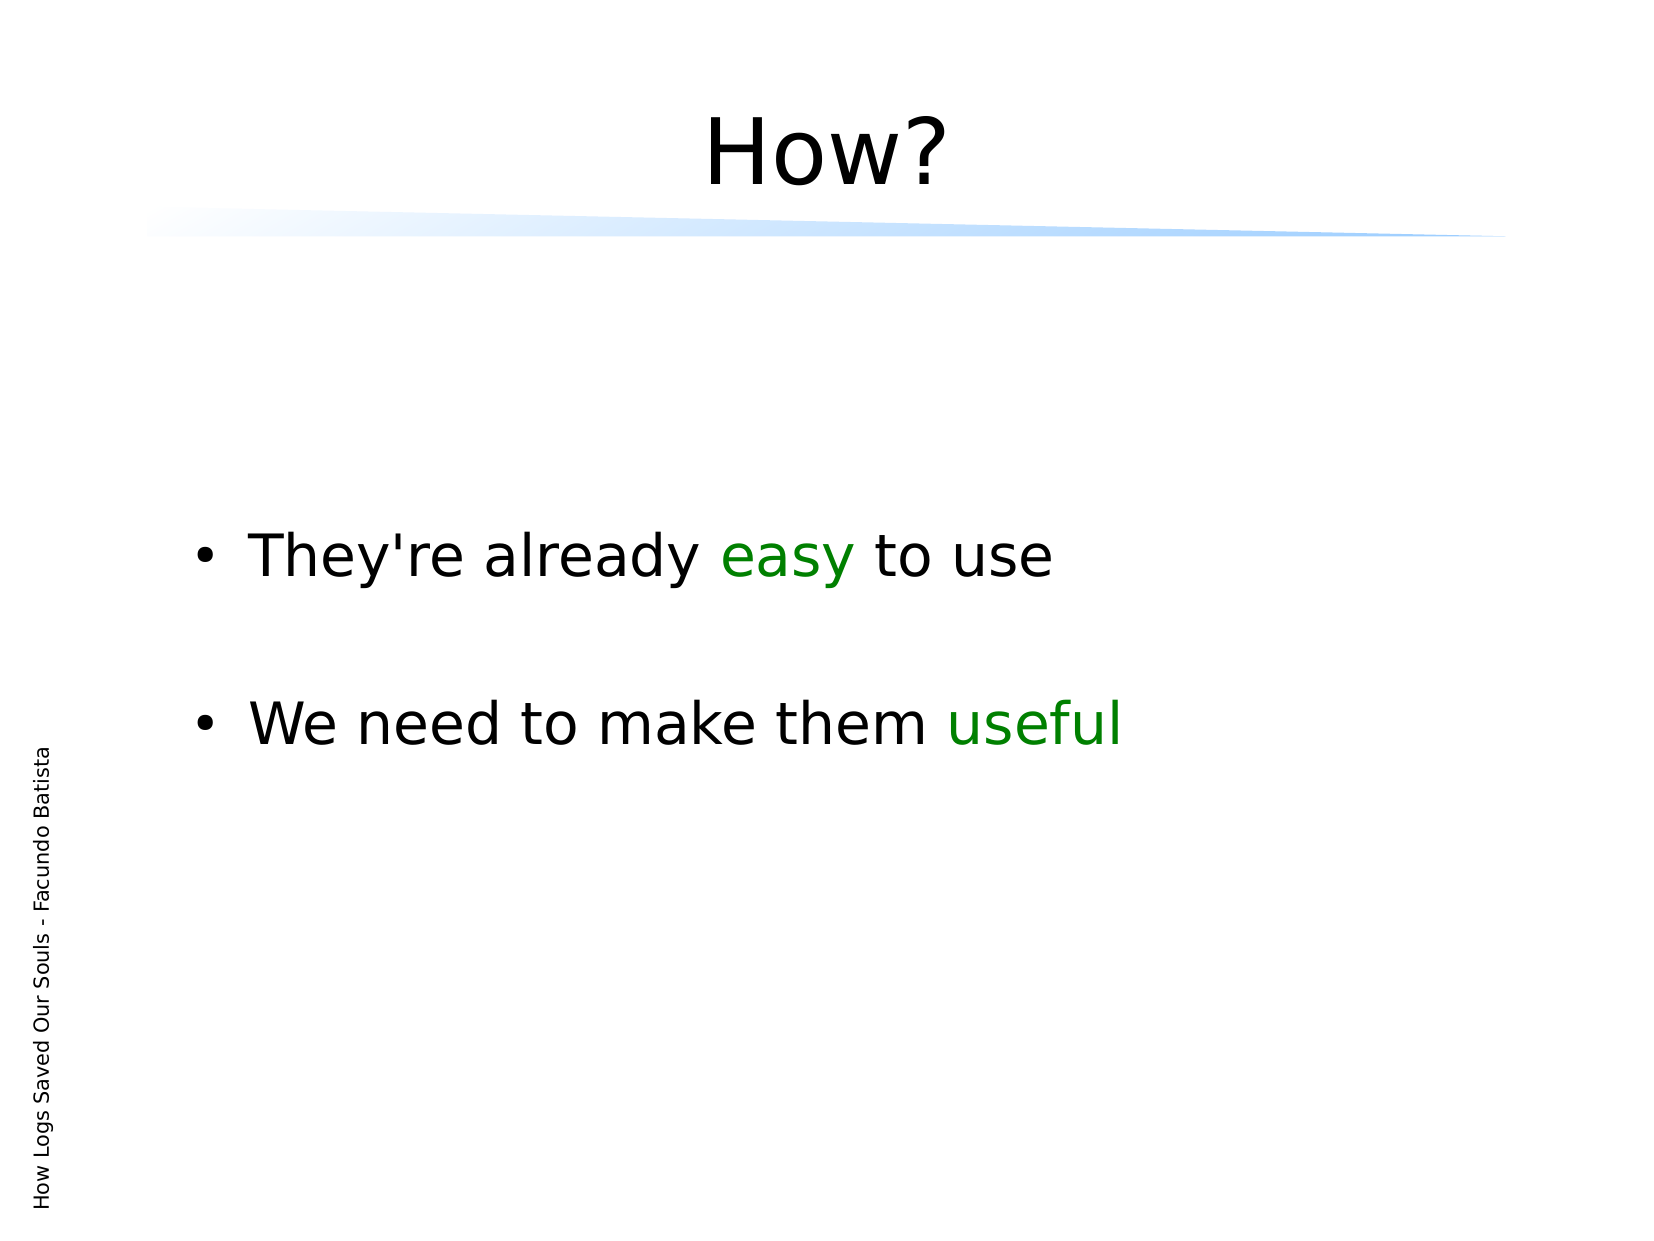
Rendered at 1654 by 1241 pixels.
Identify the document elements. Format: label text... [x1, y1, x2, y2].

list They're already easy to use We need to make them useful [177, 354, 1571, 1109]
title How? [82, 49, 1571, 257]
